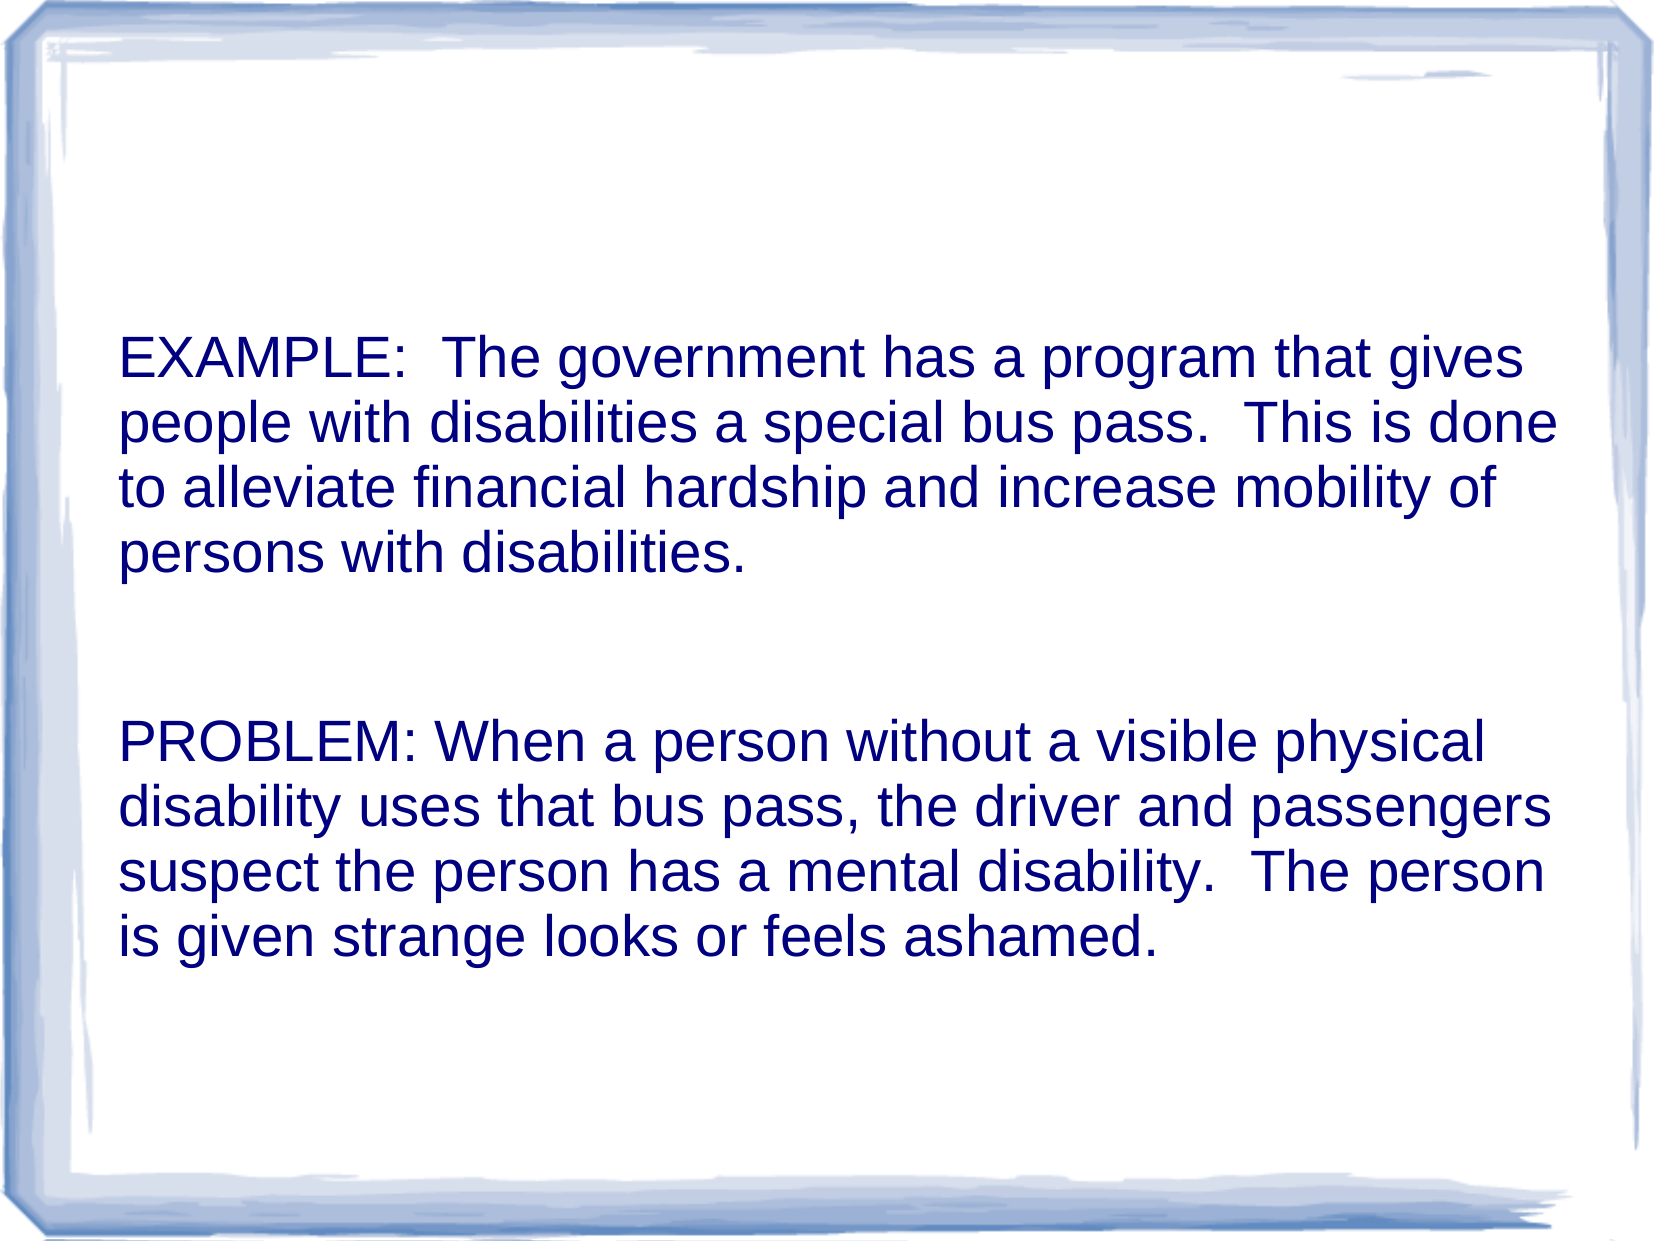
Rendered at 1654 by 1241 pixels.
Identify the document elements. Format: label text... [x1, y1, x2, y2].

list EXAMPLE: The government has a program that gives people with disabilities a special bus pass. This is done to alleviate financial hardship and increase mobility of persons with disabilities. PROBLEM: When a person without a visible physical disability uses that bus pass, the driver and passengers suspect the person has a mental disability. The person is given strange looks or feels ashamed. [118, 324, 1571, 1062]
picture [0, 0, 1654, 1241]
